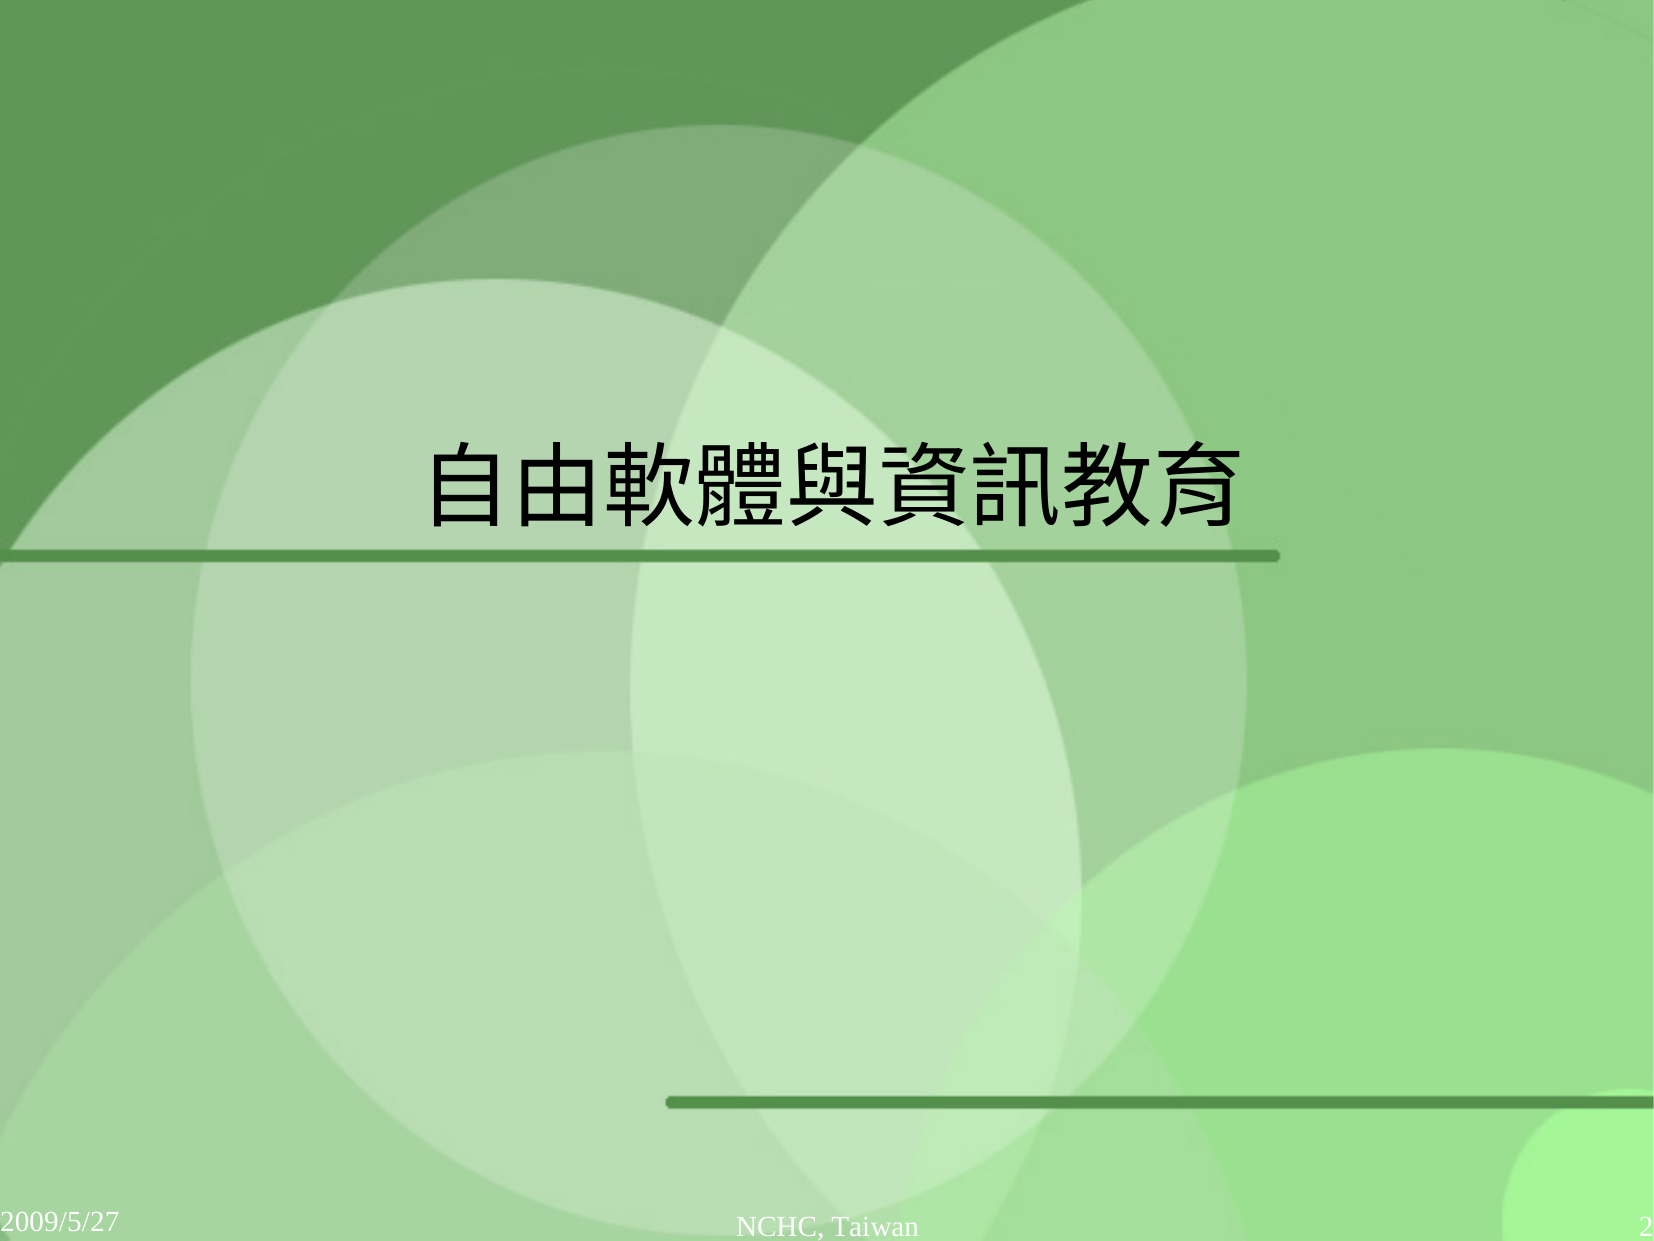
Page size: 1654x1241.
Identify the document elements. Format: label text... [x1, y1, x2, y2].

picture [0, 0, 1654, 1241]
title 自由軟體與資訊教育 [265, 383, 1400, 577]
